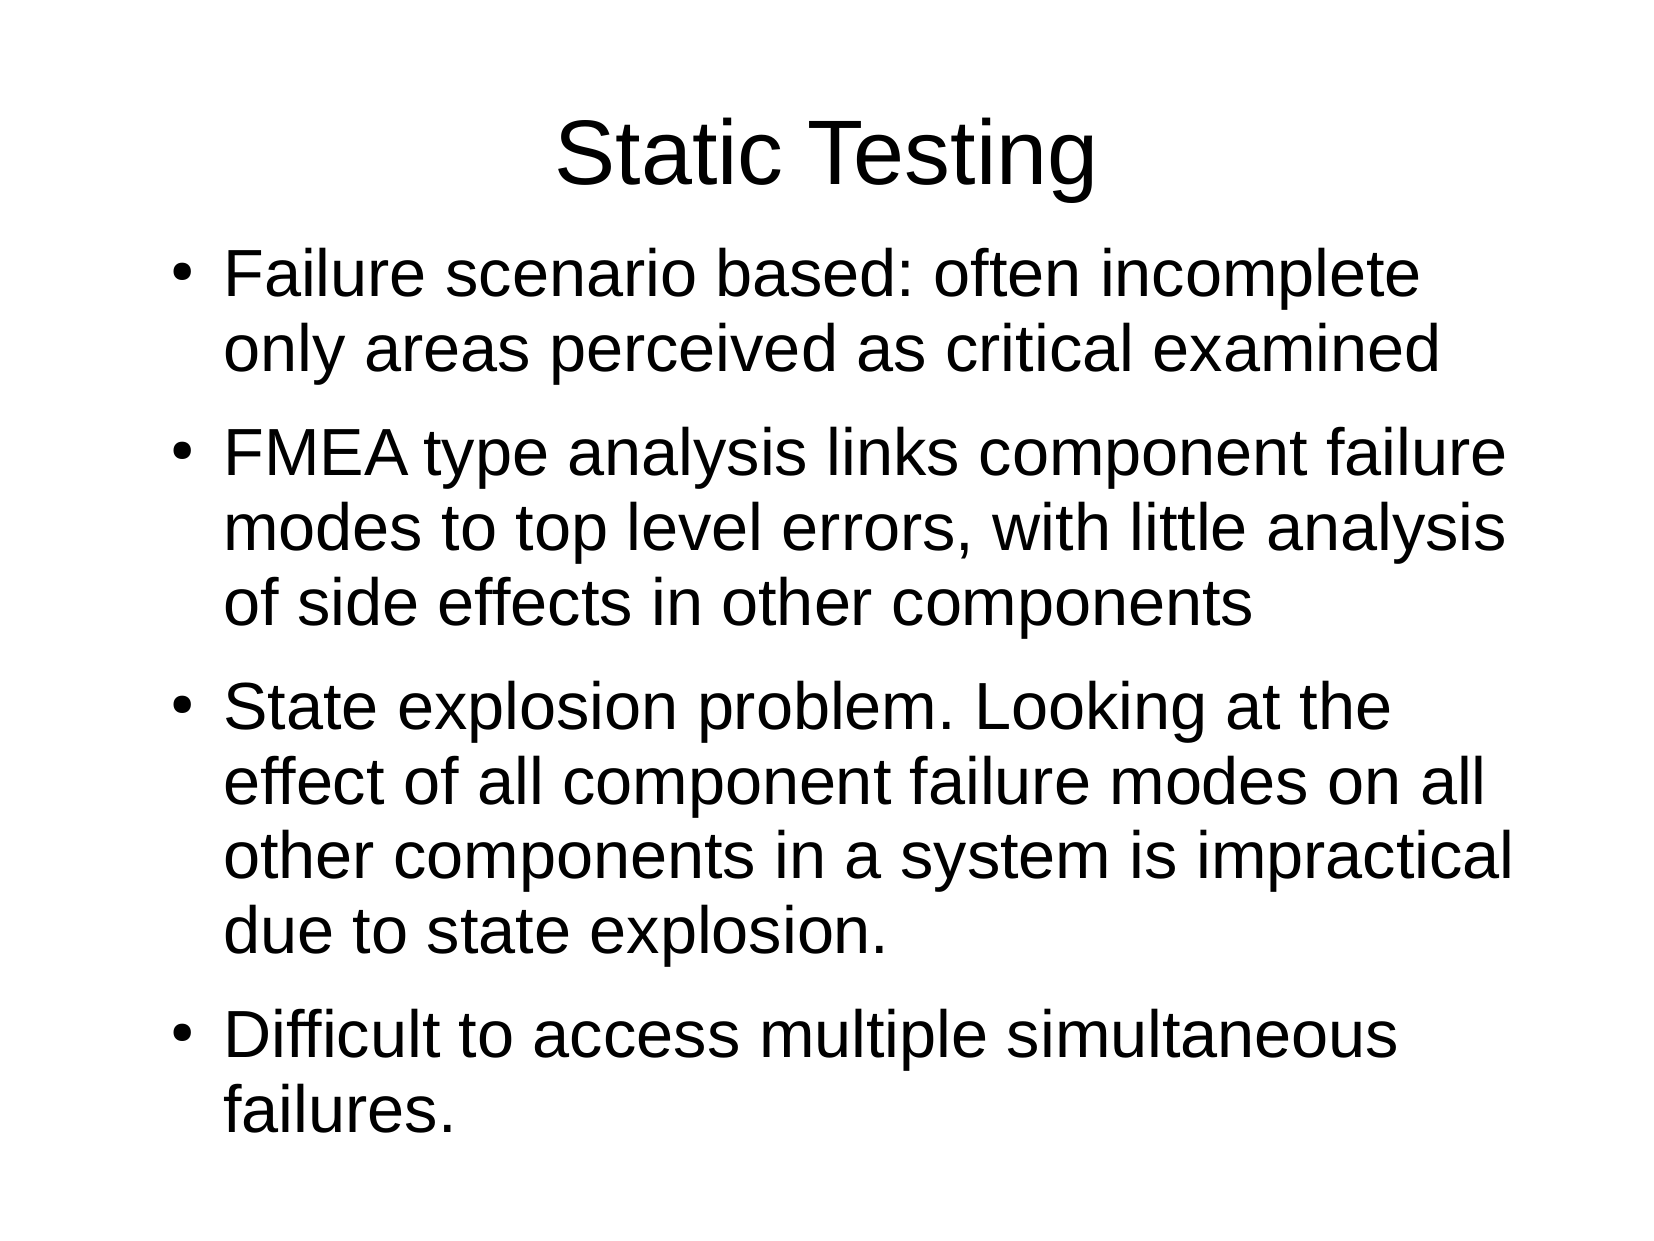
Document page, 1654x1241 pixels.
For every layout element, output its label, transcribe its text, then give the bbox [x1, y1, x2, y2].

title Static Testing [82, 49, 1571, 257]
list Failure scenario based: often incomplete only areas perceived as critical examined FMEA type analysis links component failure modes to top level errors, with little analysis of side effects in other components State explosion problem. Looking at the effect of all component failure modes on all other components in a system is impractical due to state explosion. Difficult to access multiple simultaneous failures. [152, 236, 1534, 1241]
